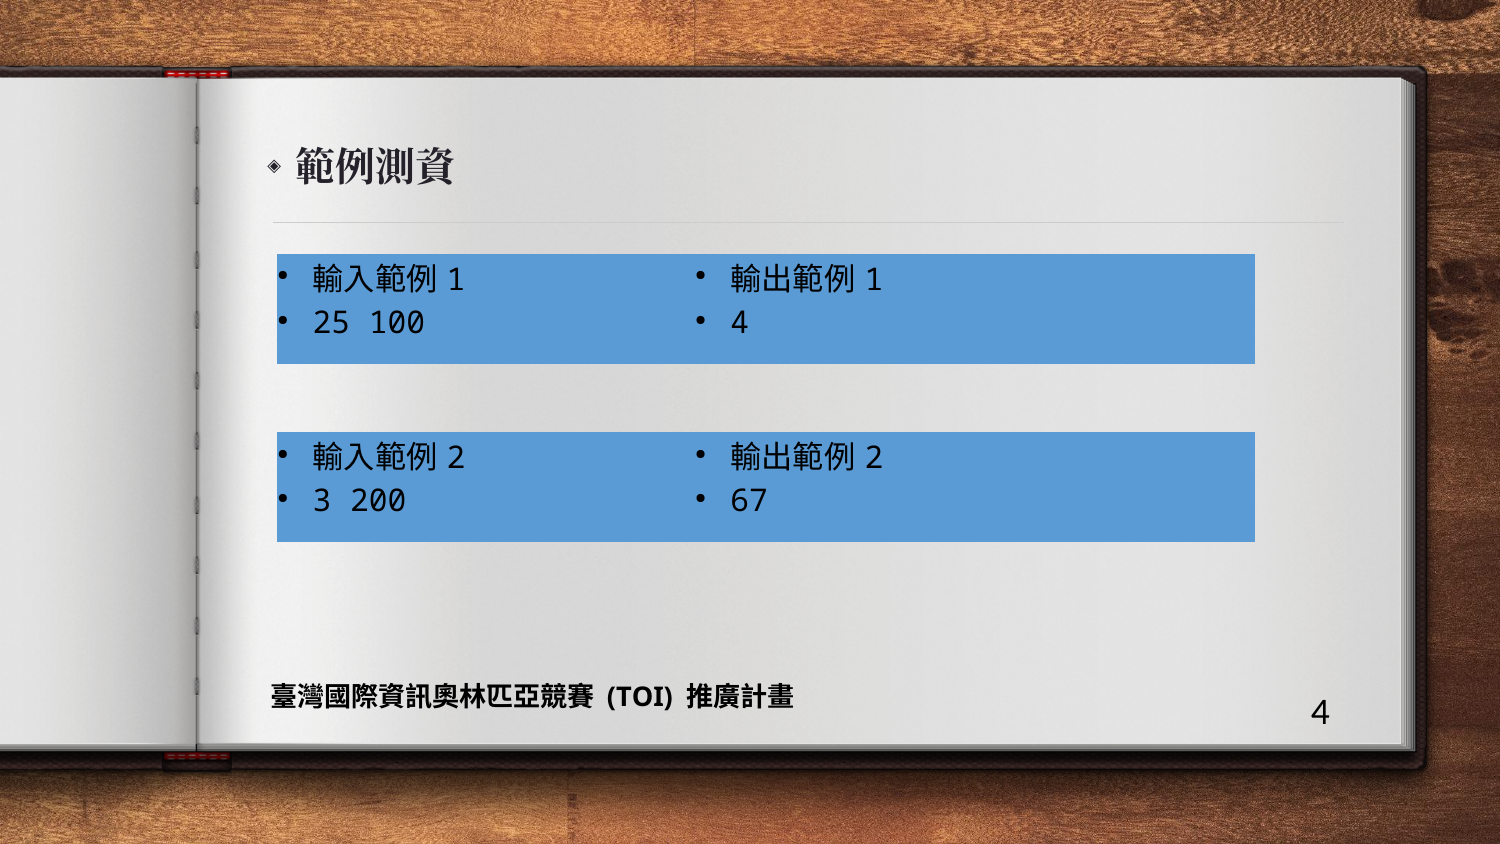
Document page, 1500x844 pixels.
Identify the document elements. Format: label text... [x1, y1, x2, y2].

text_box [1295, 672, 1386, 737]
table_header 輸出範例1 4 [695, 254, 1255, 364]
table_header 輸出範例2 67 [695, 432, 1255, 542]
list 範例測資 [252, 126, 1194, 205]
table_header 輸入範例2 3 200 [277, 432, 695, 542]
table_header 輸入範例1 25 100 [277, 254, 695, 364]
